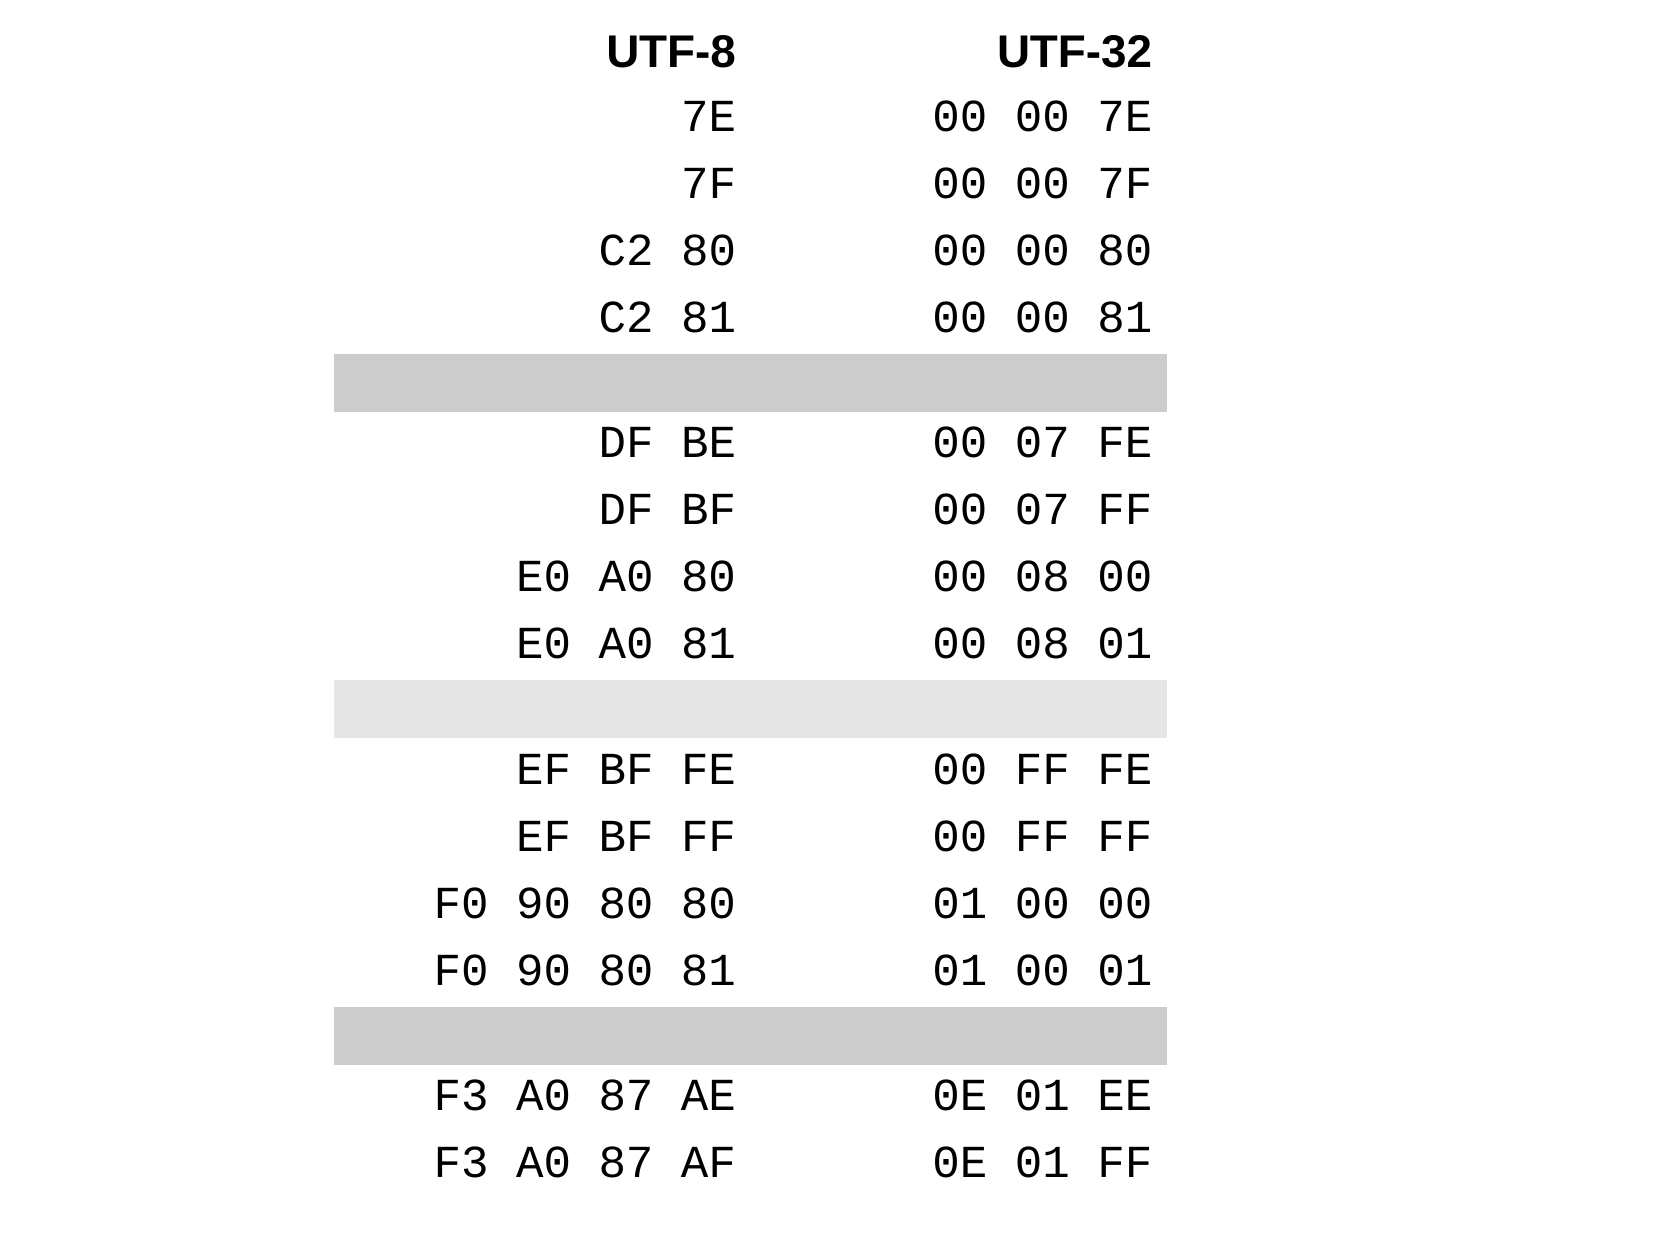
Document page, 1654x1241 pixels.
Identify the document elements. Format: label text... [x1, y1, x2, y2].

table_cell [334, 354, 751, 412]
table_cell [334, 680, 751, 738]
table_cell 00 FF FF [751, 806, 1167, 873]
table_cell 00 07 FF [751, 479, 1167, 546]
table_cell F0 90 80 80 [334, 873, 751, 940]
table_cell F3 A0 87 AE [334, 1065, 751, 1132]
table_cell F0 90 80 81 [334, 940, 751, 1007]
table_cell C2 80 [334, 220, 751, 287]
table_cell EF BF FF [334, 806, 751, 873]
table_cell [751, 1007, 1167, 1065]
table_cell DF BE [334, 412, 751, 479]
table_header UTF-8 [334, 19, 751, 85]
table_cell EF BF FE [334, 738, 751, 806]
table_cell 0E 01 FF [751, 1132, 1167, 1199]
table_cell 7E [334, 85, 751, 153]
table_cell 00 08 01 [751, 613, 1167, 680]
table_cell [334, 1007, 751, 1065]
table_cell 7F [334, 153, 751, 220]
table_cell 0E 01 EE [751, 1065, 1167, 1132]
table_cell DF BF [334, 479, 751, 546]
table_cell C2 81 [334, 287, 751, 354]
table_cell [751, 680, 1167, 738]
table_cell 00 00 81 [751, 287, 1167, 354]
table_cell 00 FF FE [751, 738, 1167, 806]
table_cell E0 A0 81 [334, 613, 751, 680]
table_header UTF-32 [751, 19, 1167, 85]
table_cell 00 00 7E [751, 85, 1167, 153]
table_cell F3 A0 87 AF [334, 1132, 751, 1199]
table_cell 00 07 FE [751, 412, 1167, 479]
table_cell E0 A0 80 [334, 546, 751, 613]
table_cell 01 00 01 [751, 940, 1167, 1007]
table_cell 01 00 00 [751, 873, 1167, 940]
table_cell 00 00 80 [751, 220, 1167, 287]
table_cell 00 00 7F [751, 153, 1167, 220]
table_cell 00 08 00 [751, 546, 1167, 613]
table_cell [751, 354, 1167, 412]
